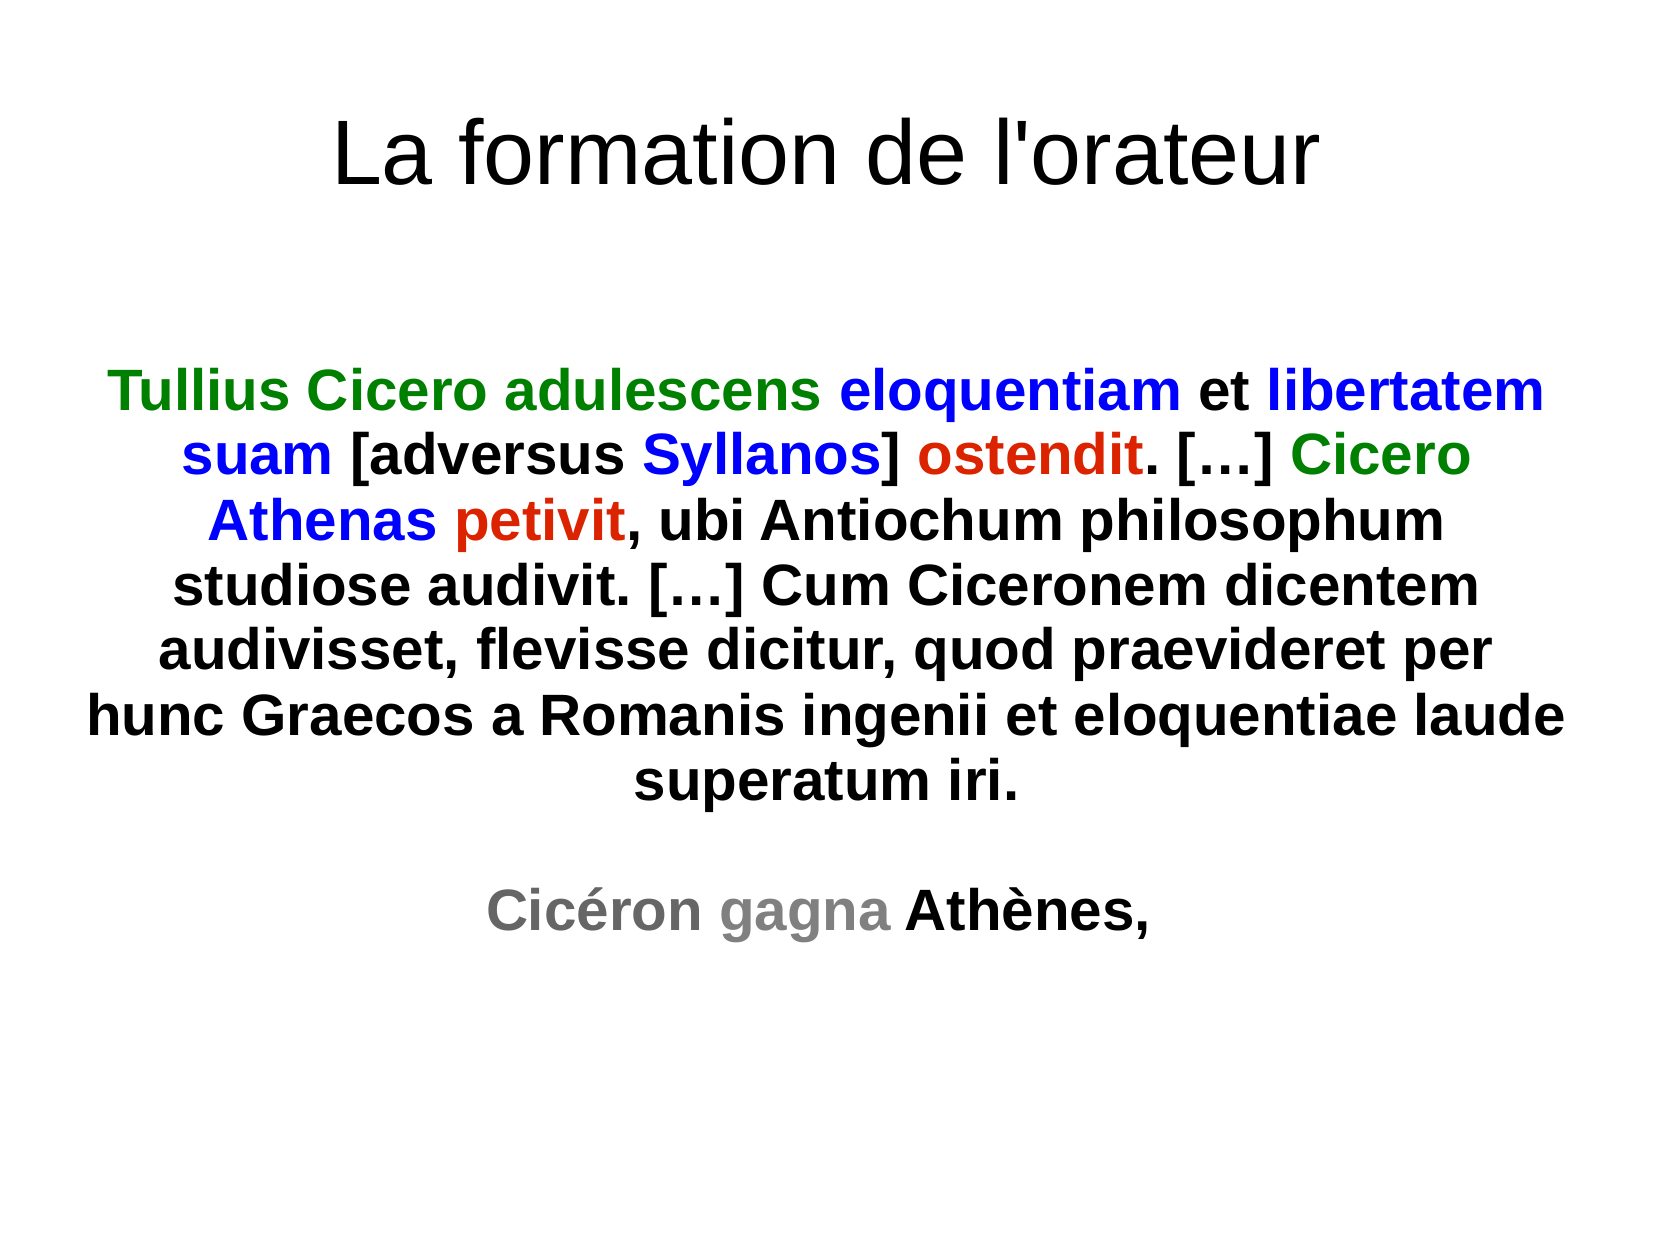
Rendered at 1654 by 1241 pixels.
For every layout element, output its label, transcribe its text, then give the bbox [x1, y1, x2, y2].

subtitle Tullius Cicero adulescens eloquentiam et libertatem suam [adversus Syllanos] ostendit. […] Cicero Athenas petivit, ubi Antiochum philosophum studiose audivit. […] Cum Ciceronem dicentem audivisset, flevisse dicitur, quod praevideret per hunc Graecos a Romanis ingenii et eloquentiae laude superatum iri. Cicéron gagna Athènes, [82, 290, 1571, 1010]
title La formation de l'orateur [82, 49, 1571, 257]
